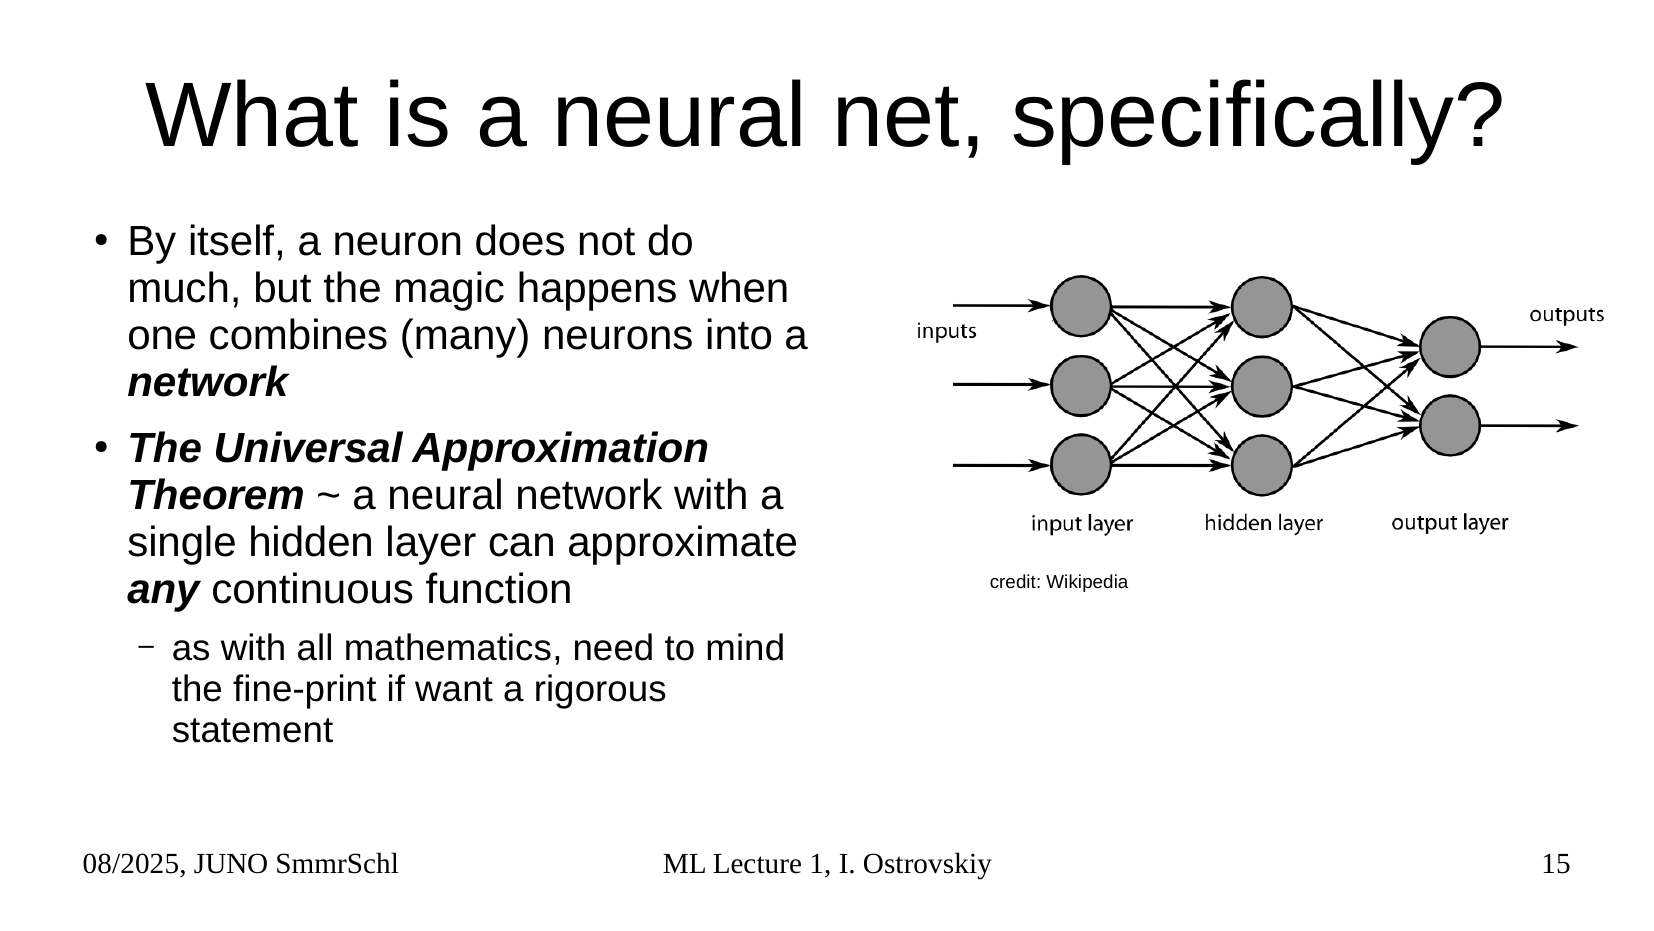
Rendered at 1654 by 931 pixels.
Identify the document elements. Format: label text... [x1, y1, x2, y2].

picture [900, 262, 1617, 545]
list By itself, a neuron does not do much, but the magic happens when one combines (many) neurons into a network The Universal Approximation Theorem ~ a neural network with a single hidden layer can approximate any continuous function as with all mathematics, need to mind the fine-print if want a rigorous statement [82, 217, 809, 758]
text_box credit: Wikipedia [975, 564, 1143, 601]
title What is a neural net, specifically? [82, 37, 1571, 193]
